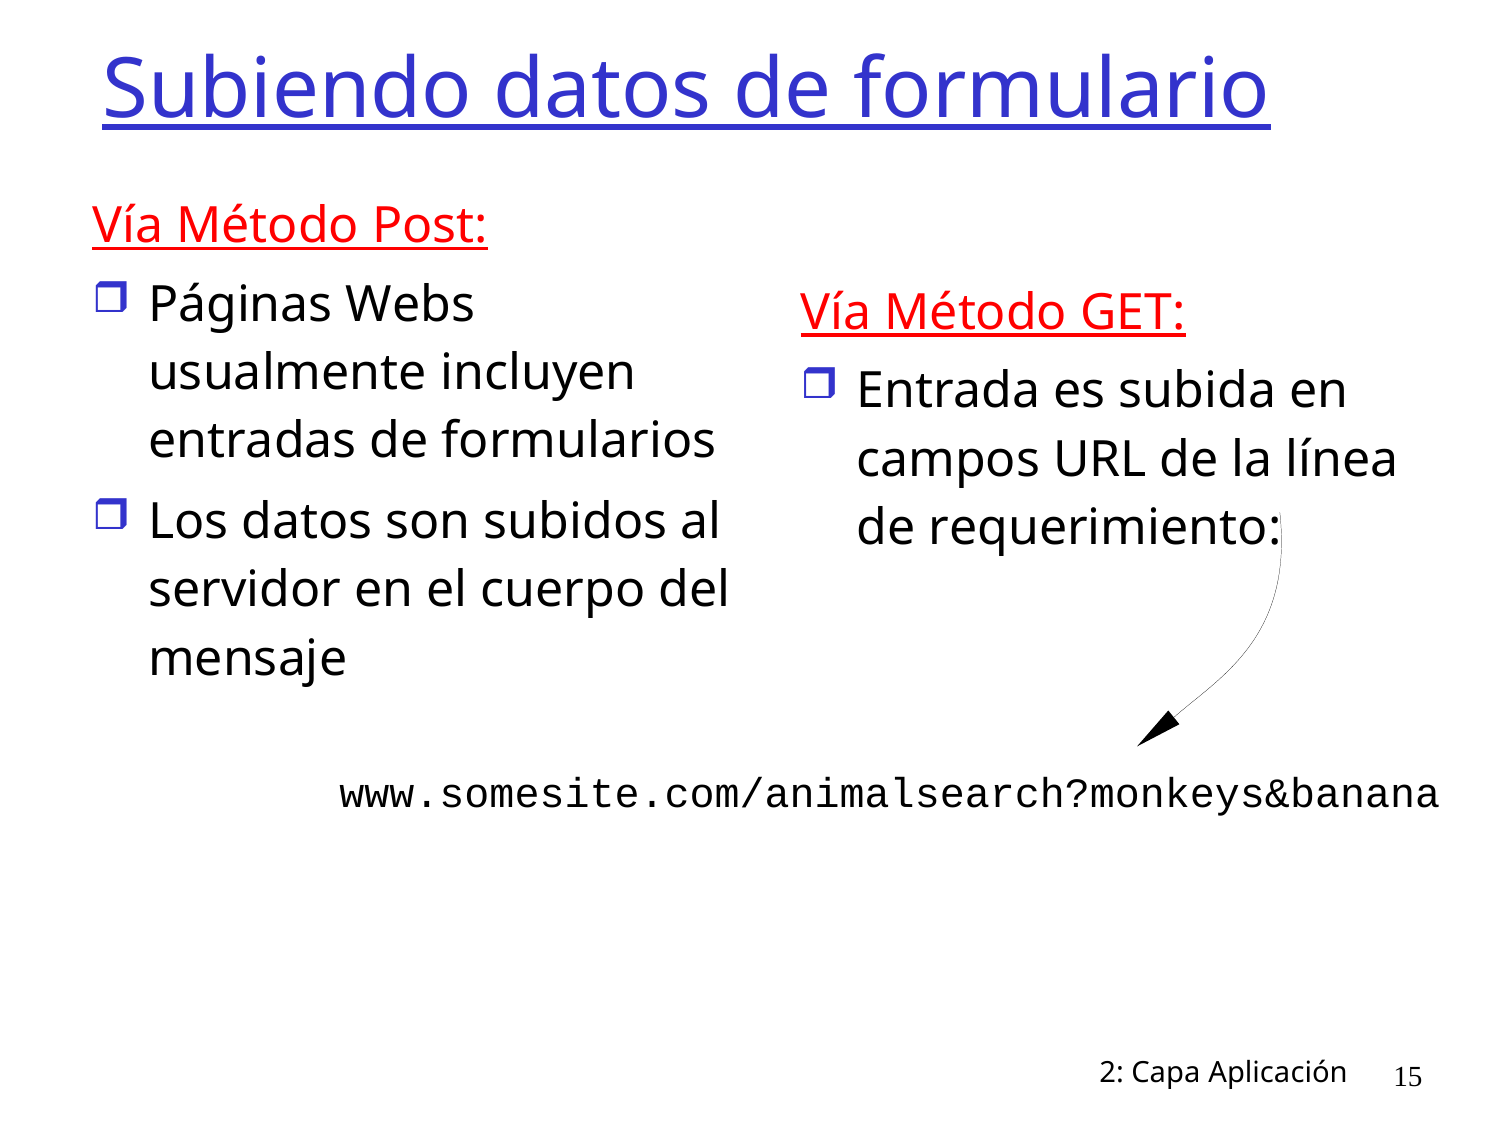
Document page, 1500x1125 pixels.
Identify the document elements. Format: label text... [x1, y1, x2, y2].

list Vía Método GET: Entrada es subida en campos URL de la línea de requerimiento: [785, 272, 1464, 570]
text_box www.somesite.com/animalsearch?monkeys&banana [324, 763, 1455, 826]
title Subiendo datos de formulario [87, 15, 1463, 158]
list Vía Método Post: Páginas Webs usualmente incluyen entradas de formularios Los datos son subidos al servidor en el cuerpo del mensaje [77, 186, 755, 1049]
